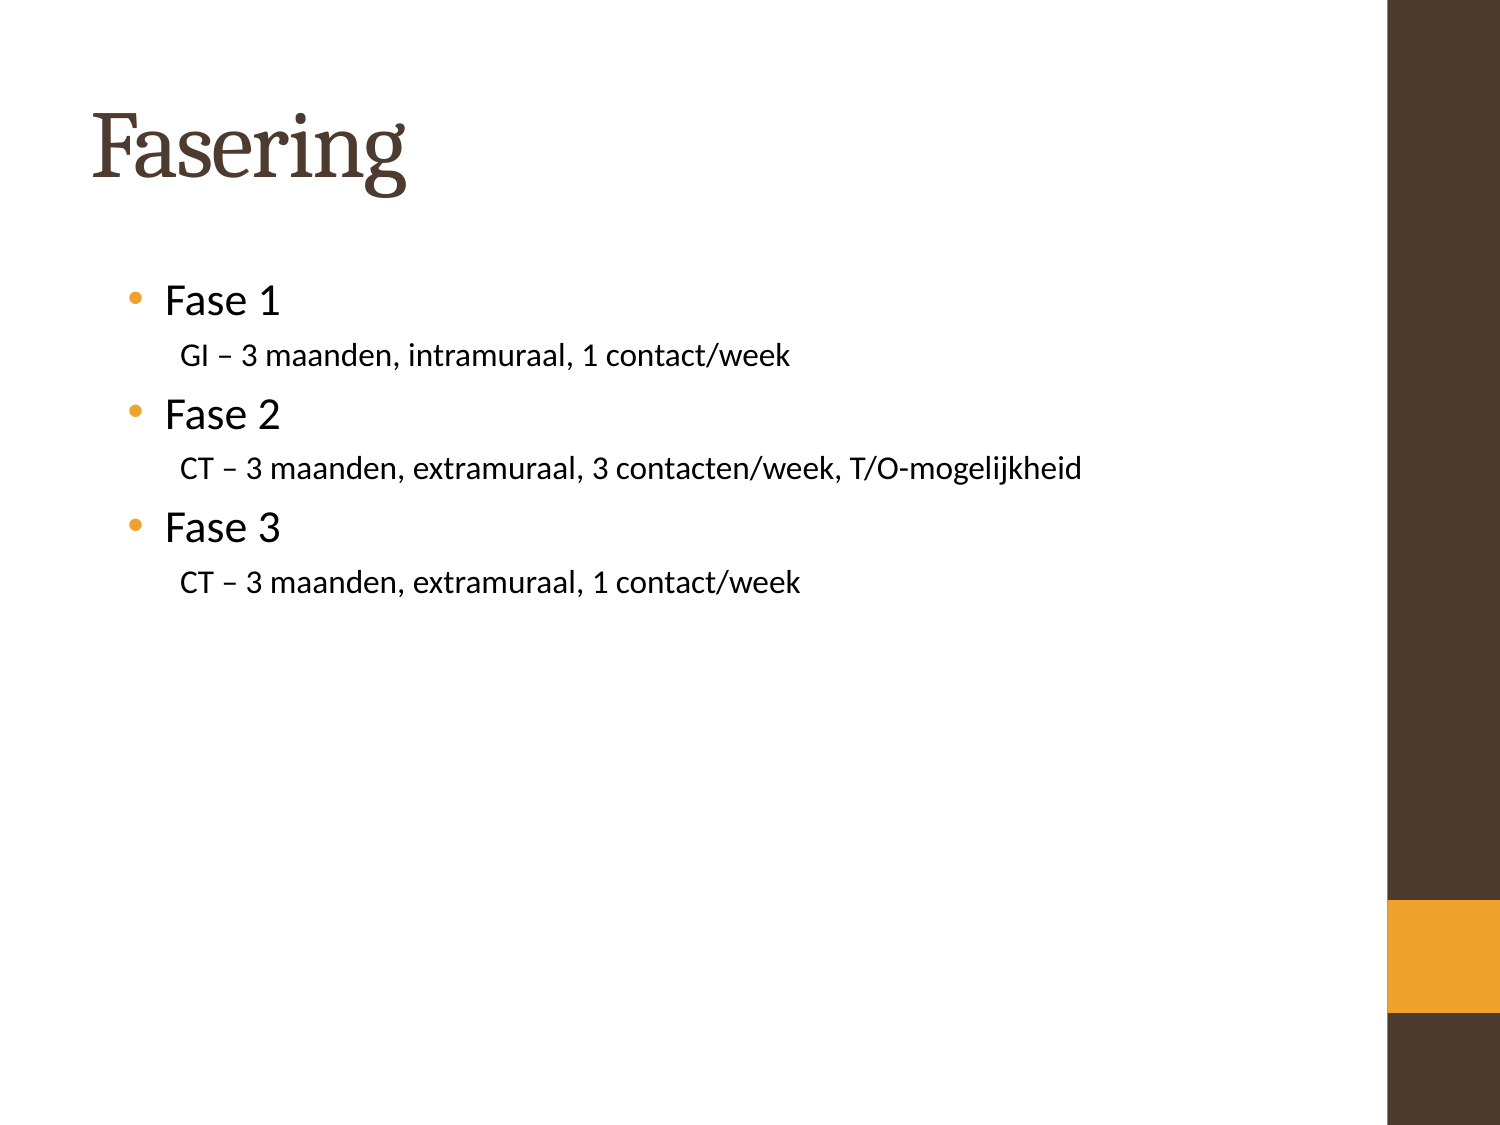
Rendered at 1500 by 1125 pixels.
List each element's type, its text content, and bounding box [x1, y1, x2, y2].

title Fasering [75, 45, 1326, 233]
list Fase 1 GI – 3 maanden, intramuraal, 1 contact/week Fase 2 CT – 3 maanden, extramuraal, 3 contacten/week, T/O-mogelijkheid Fase 3 CT – 3 maanden, extramuraal, 1 contact/week [75, 262, 1326, 1051]
